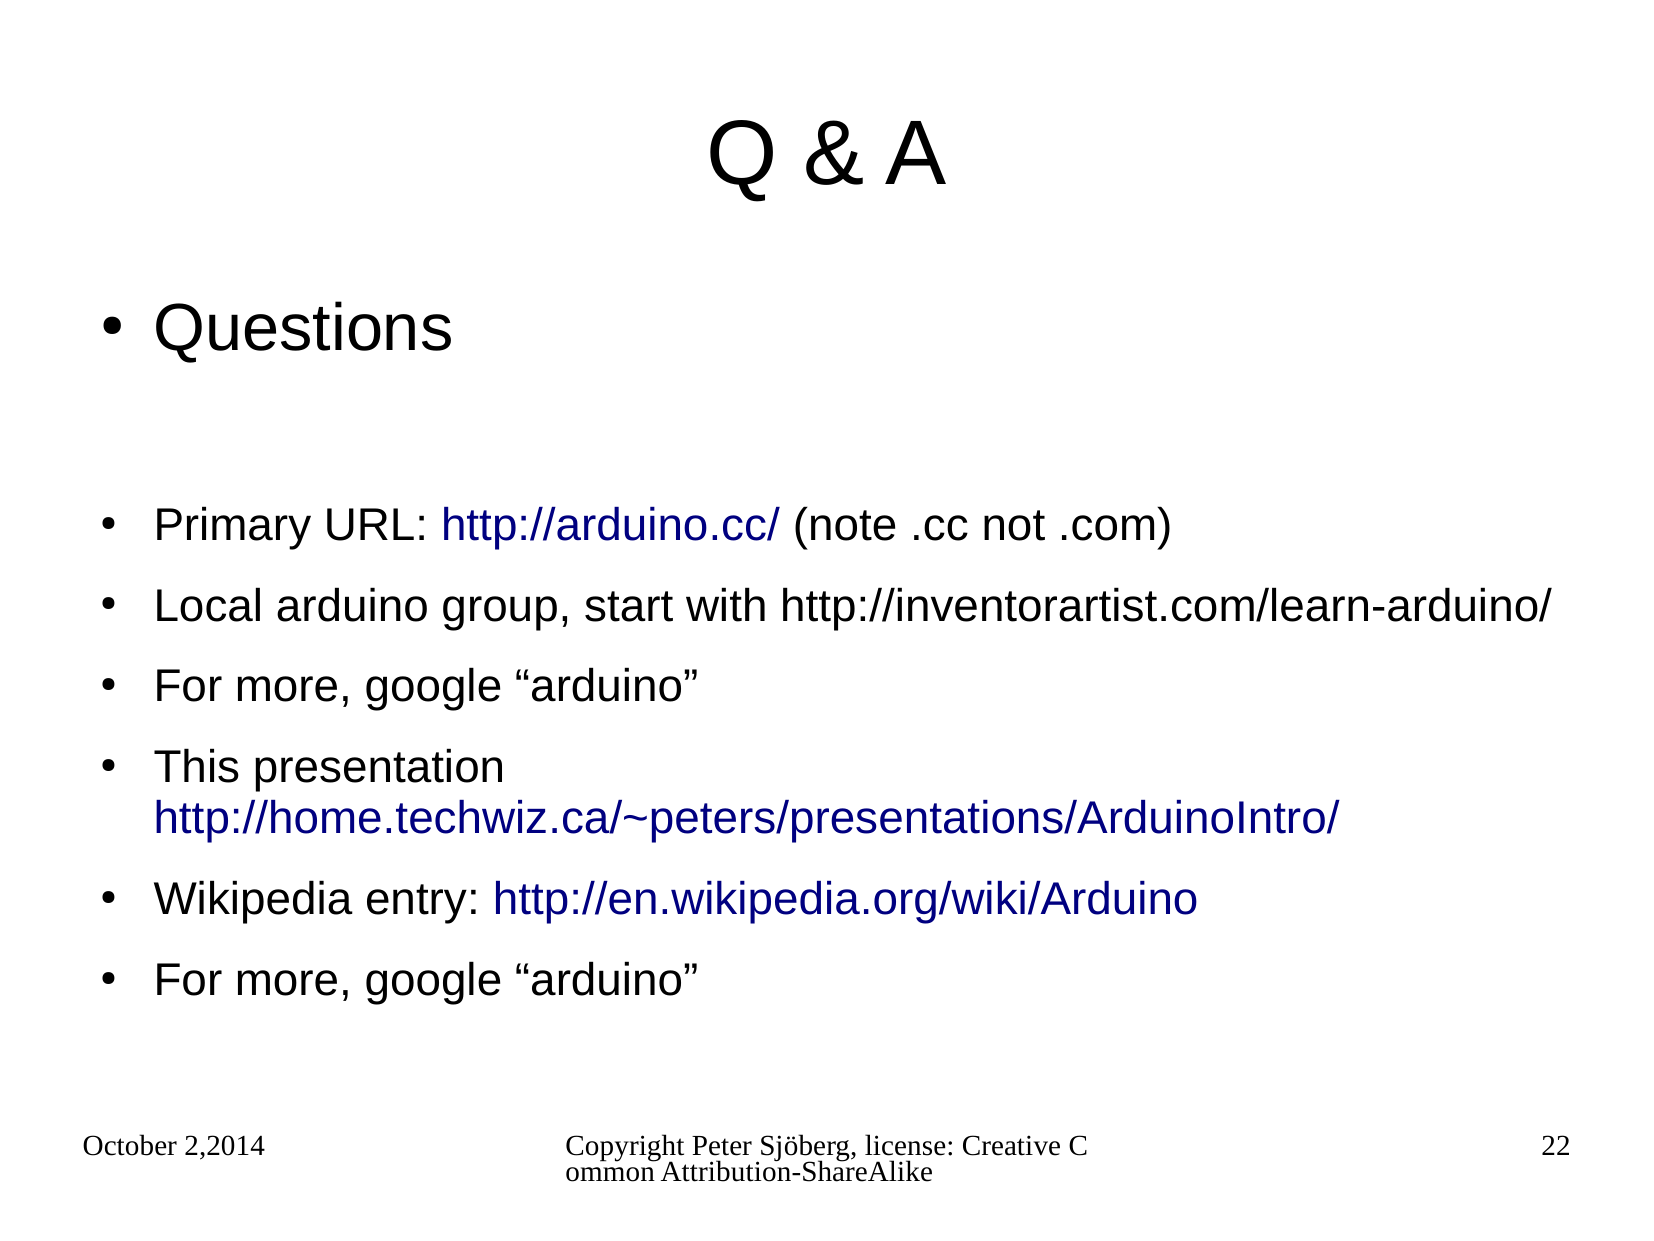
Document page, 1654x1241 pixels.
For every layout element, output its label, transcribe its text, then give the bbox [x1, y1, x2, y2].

list Questions Primary URL: http://arduino.cc/ (note .cc not .com) Local arduino group, start with http://inventorartist.com/learn-arduino/ For more, google “arduino” This presentation http://home.techwiz.ca/~peters/presentations/ArduinoIntro/ Wikipedia entry: http://en.wikipedia.org/wiki/Arduino For more, google “arduino” [82, 290, 1571, 1010]
title Q & A [82, 49, 1571, 257]
